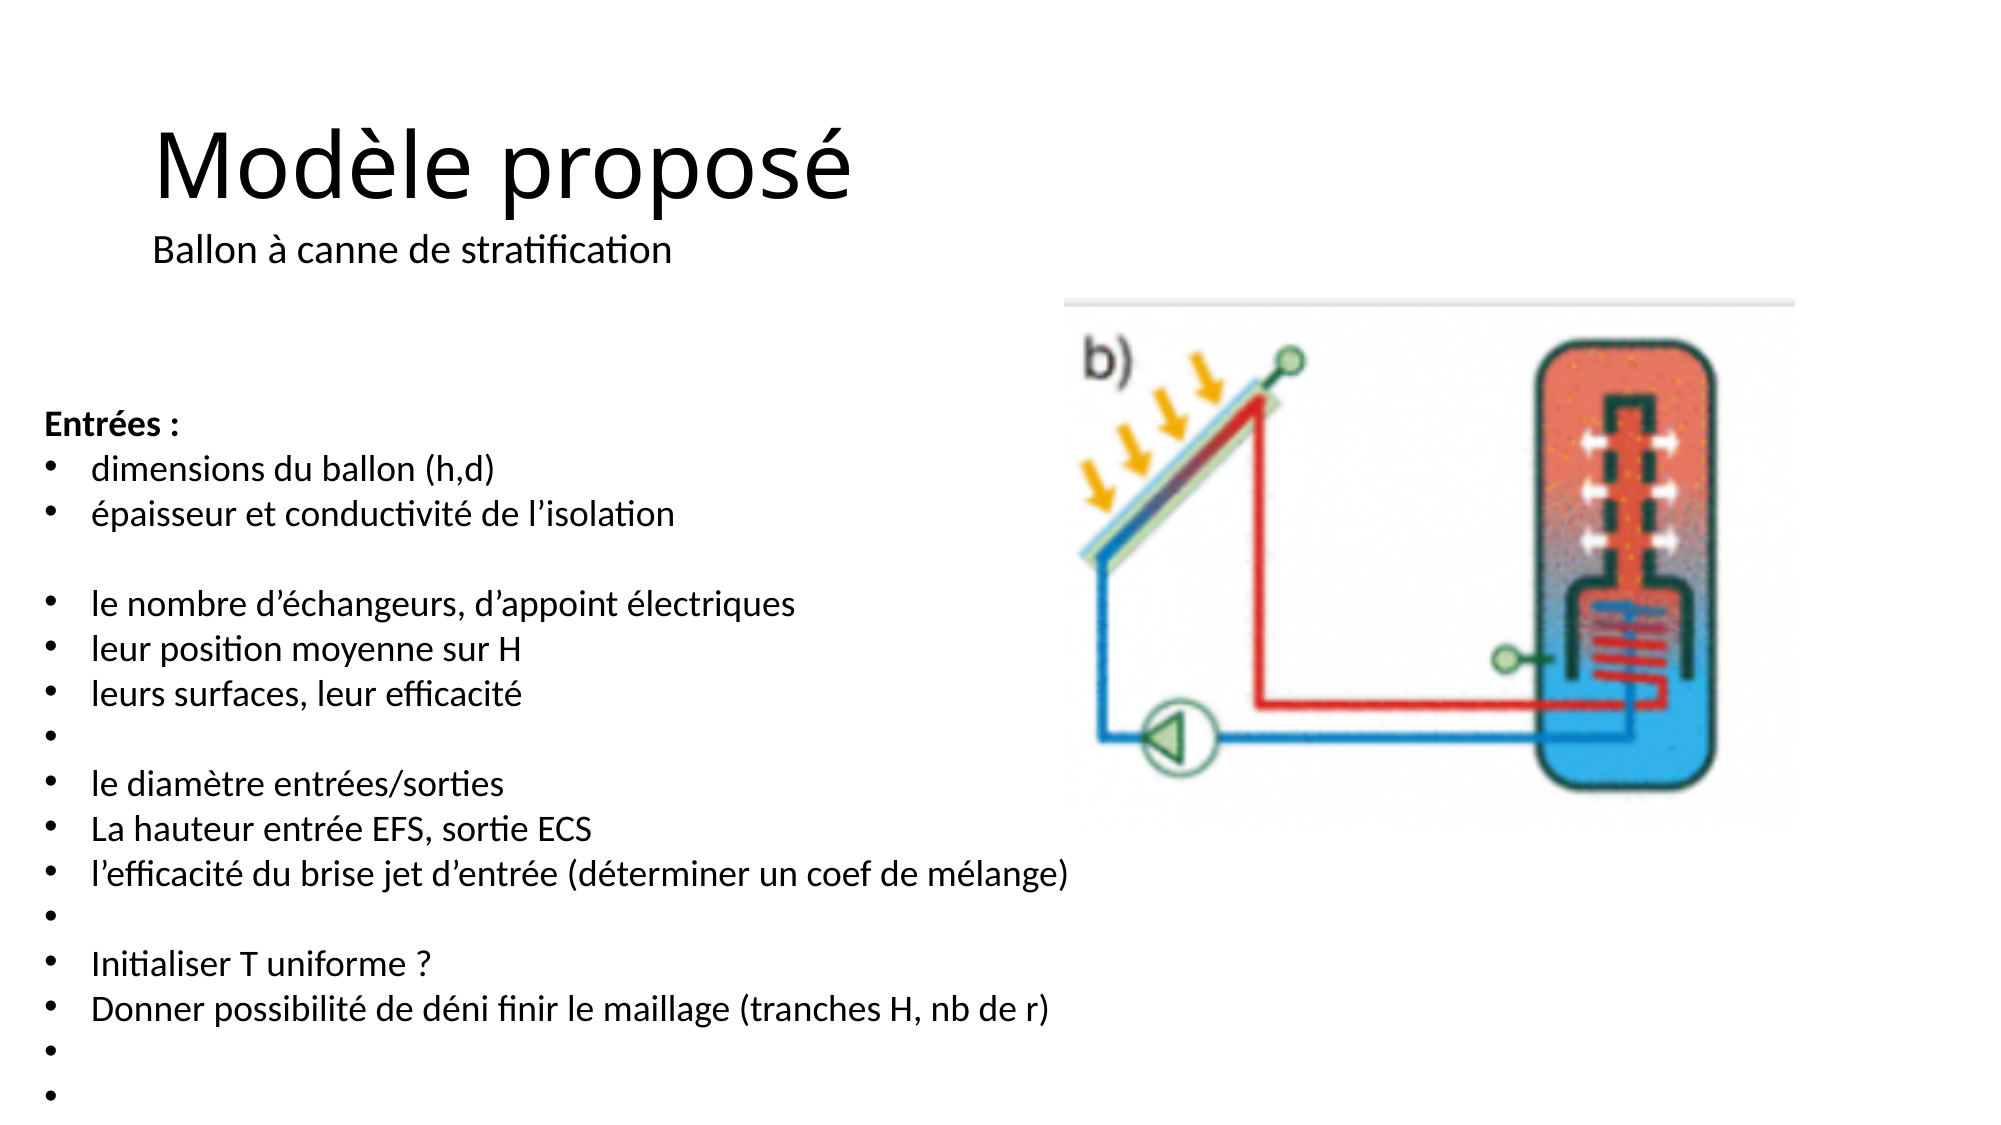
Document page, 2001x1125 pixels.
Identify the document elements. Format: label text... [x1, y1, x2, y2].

text_box Ballon à canne de stratification [137, 214, 1065, 281]
picture [1064, 297, 1795, 828]
text_box Entrées : dimensions du ballon (h,d) épaisseur et conductivité de l’isolation le nombre d’échangeurs, d’appoint électriques leur position moyenne sur H leurs surfaces, leur efficacité le diamètre entrées/sorties La hauteur entrée EFS, sortie ECS l’efficacité du brise jet d’entrée (déterminer un coef de mélange) Initialiser T uniforme ? Donner possibilité de déni finir le maillage (tranches H, nb de r) [29, 391, 1478, 1125]
title Modèle proposé [137, 59, 1863, 278]
